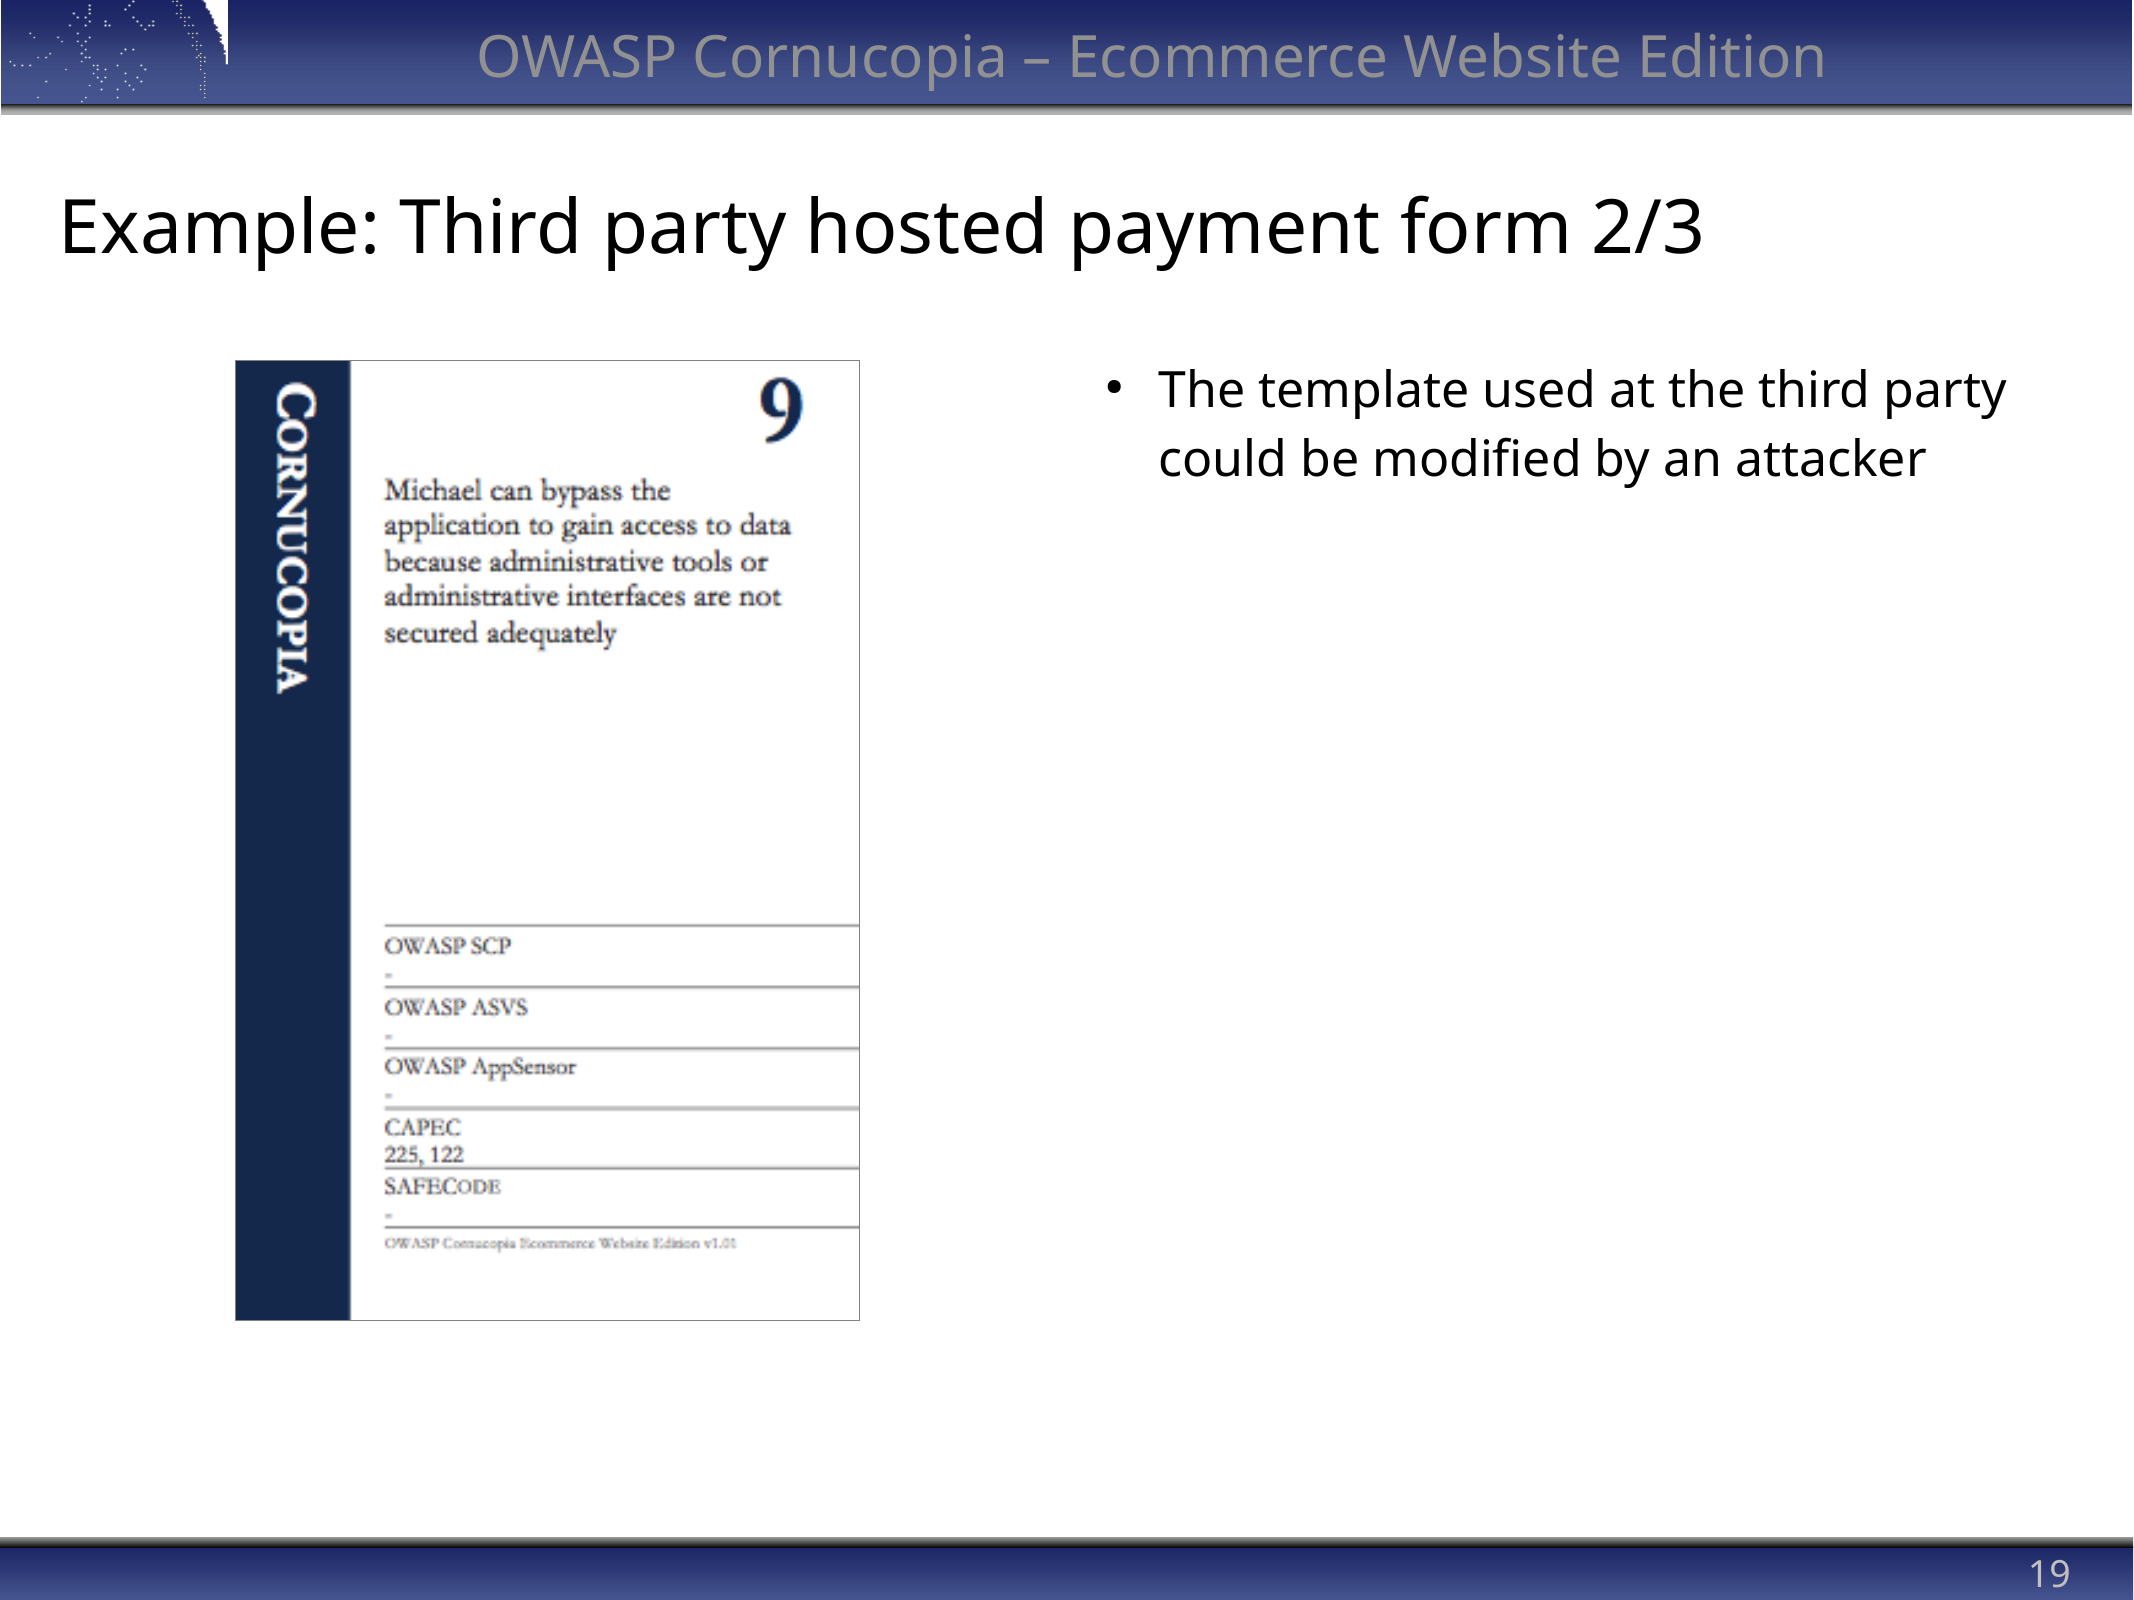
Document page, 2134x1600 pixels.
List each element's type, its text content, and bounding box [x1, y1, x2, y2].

list The template used at the third party could be modified by an attacker [1087, 354, 2068, 1536]
picture [236, 361, 860, 1320]
title Example: Third party hosted payment form 2/3 [58, 124, 2126, 325]
